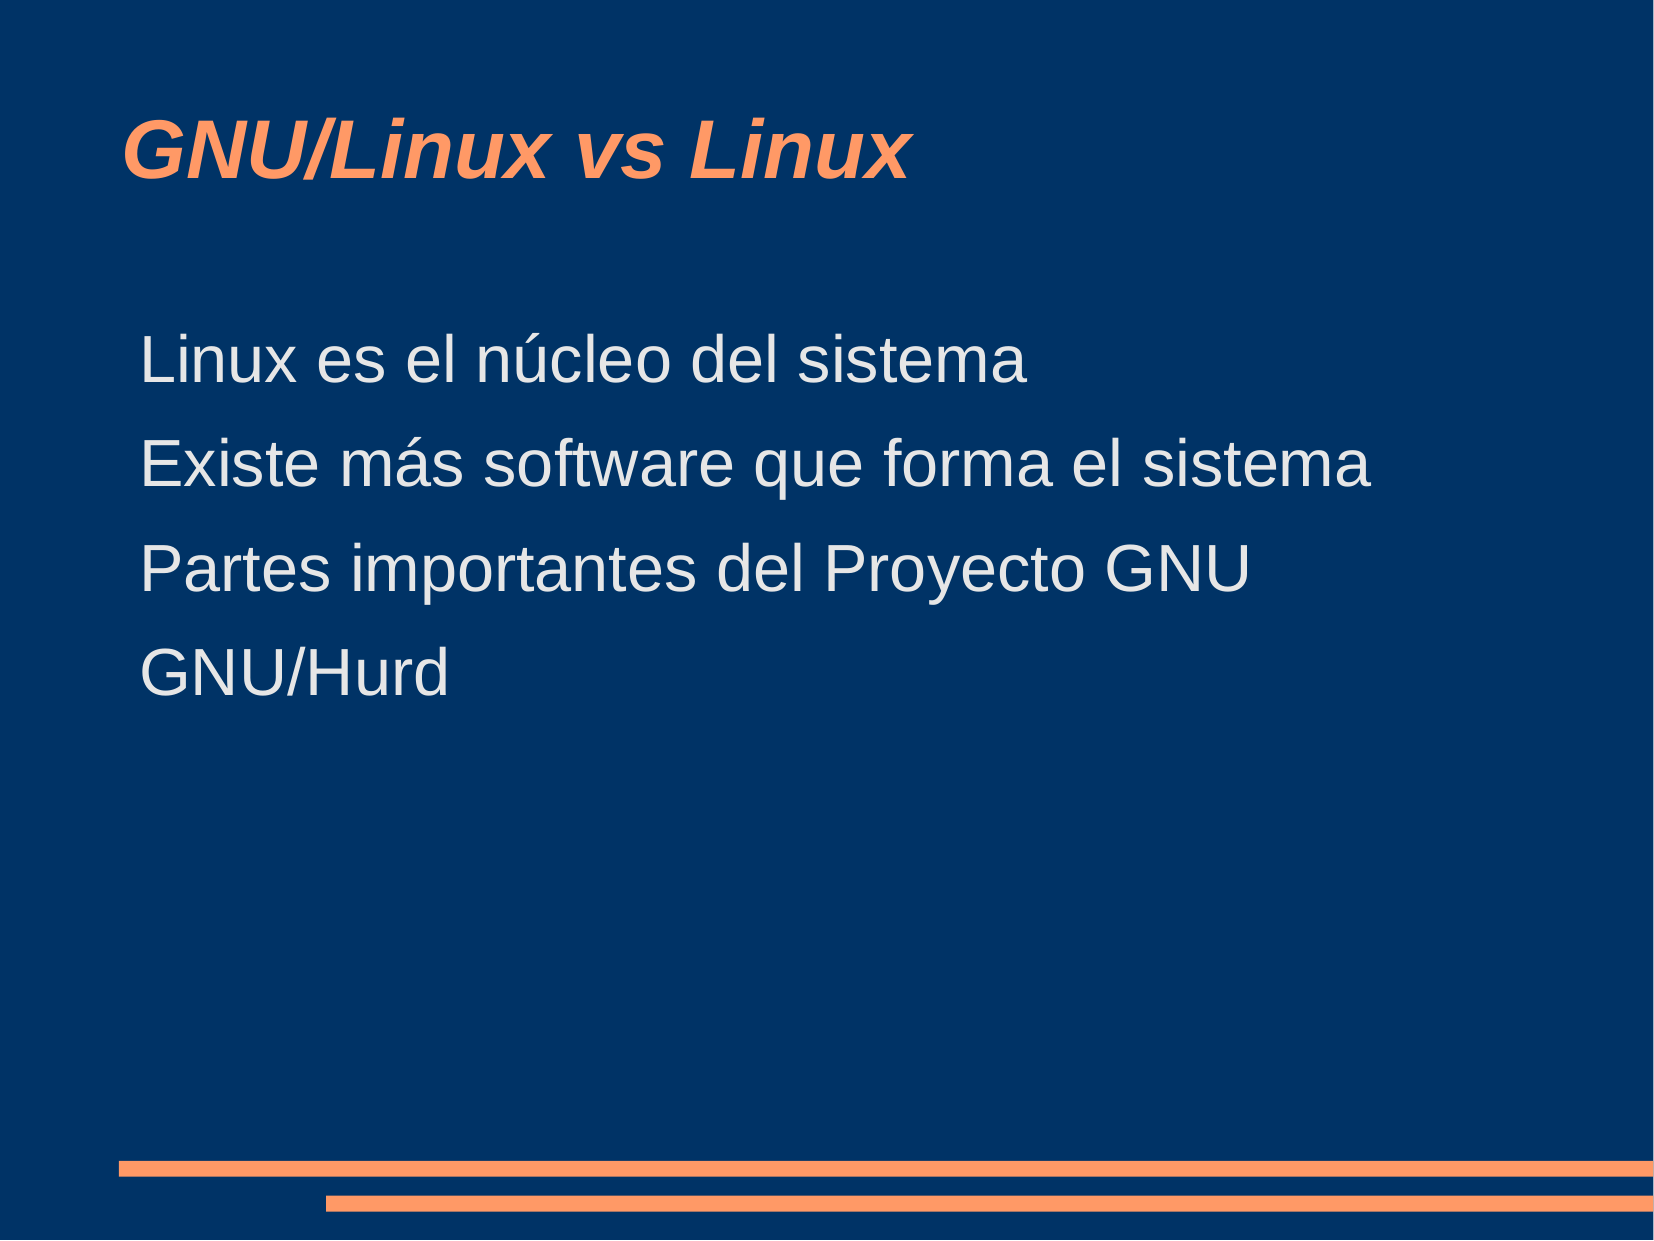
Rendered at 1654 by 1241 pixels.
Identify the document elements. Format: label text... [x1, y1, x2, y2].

title GNU/Linux vs Linux [121, 53, 1534, 246]
list Linux es el núcleo del sistema Existe más software que forma el sistema Partes importantes del Proyecto GNU GNU/Hurd [121, 322, 1561, 1118]
